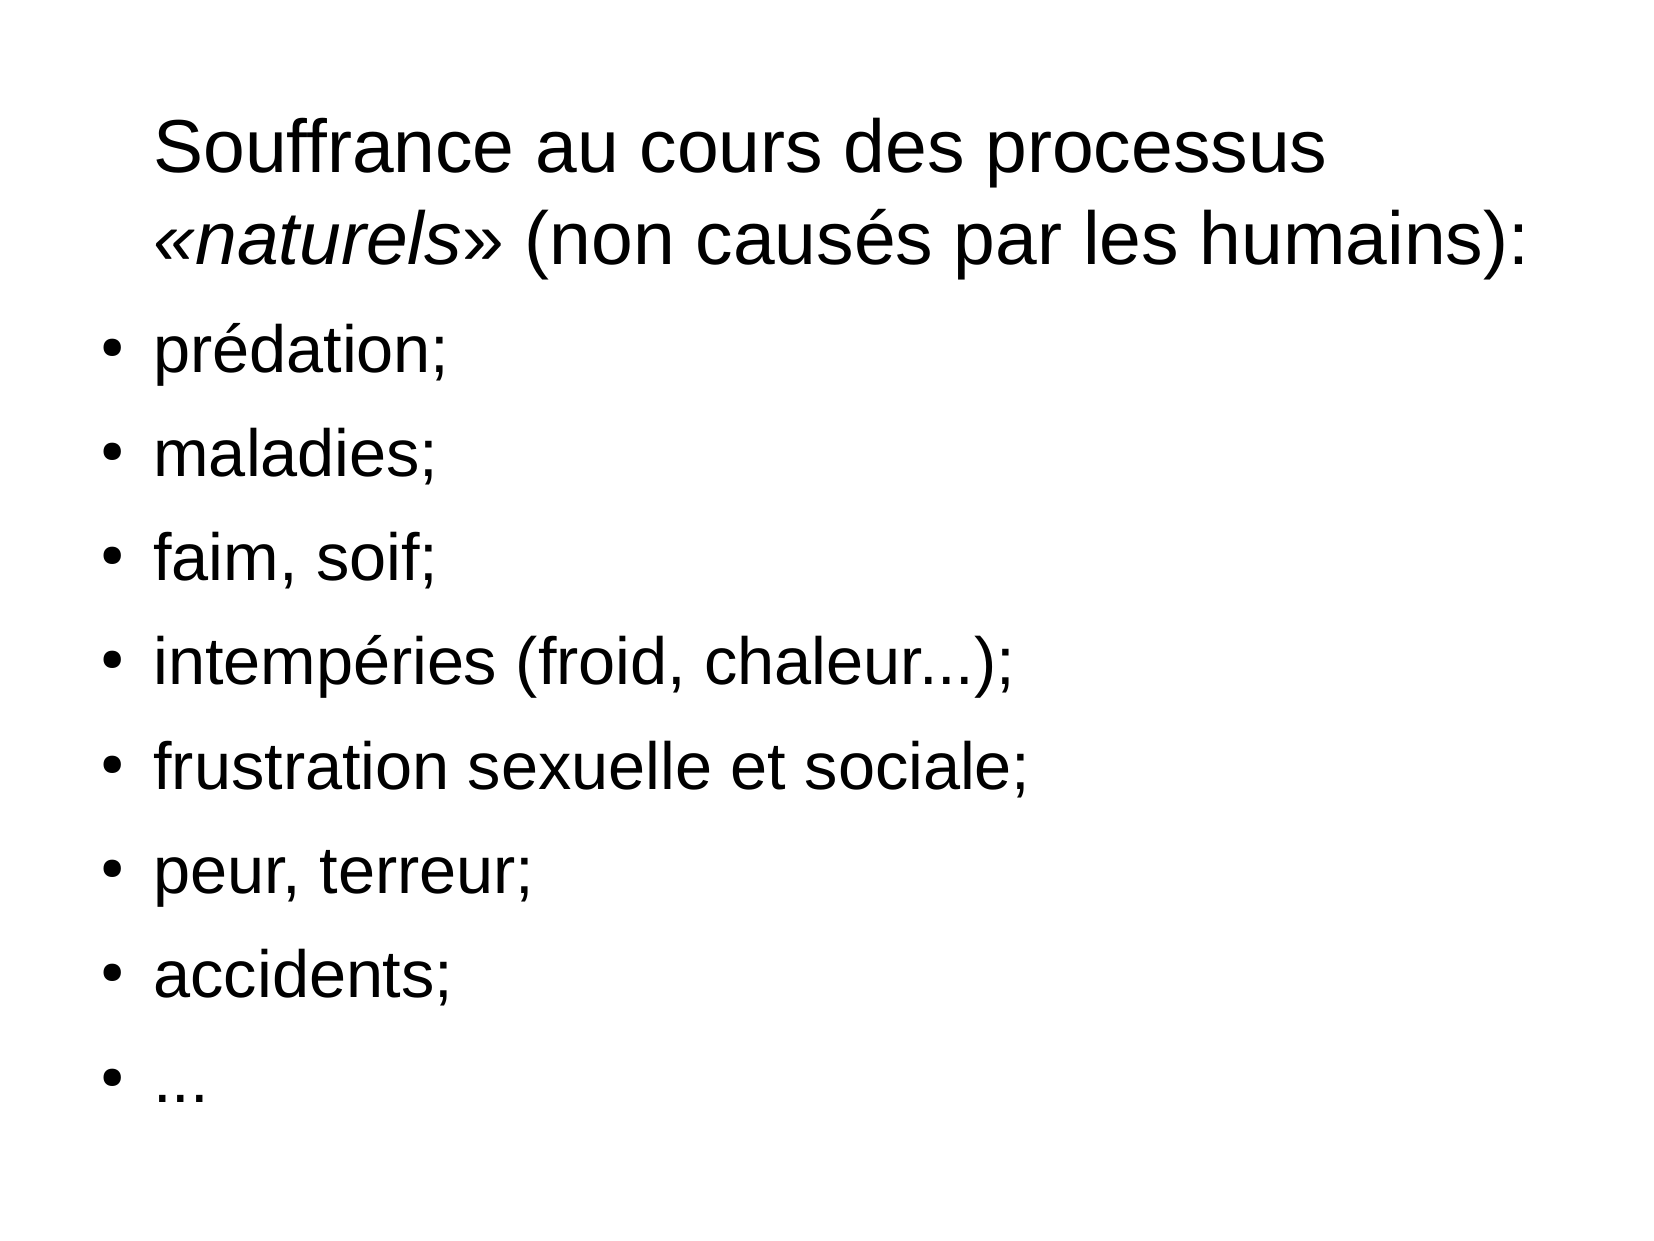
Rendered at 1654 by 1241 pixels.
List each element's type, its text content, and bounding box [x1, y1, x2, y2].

list Souffrance au cours des processus «naturels» (non causés par les humains): prédation; maladies; faim, soif; intempéries (froid, chaleur...); frustration sexuelle et sociale; peur, terreur; accidents; ... [82, 105, 1538, 1141]
